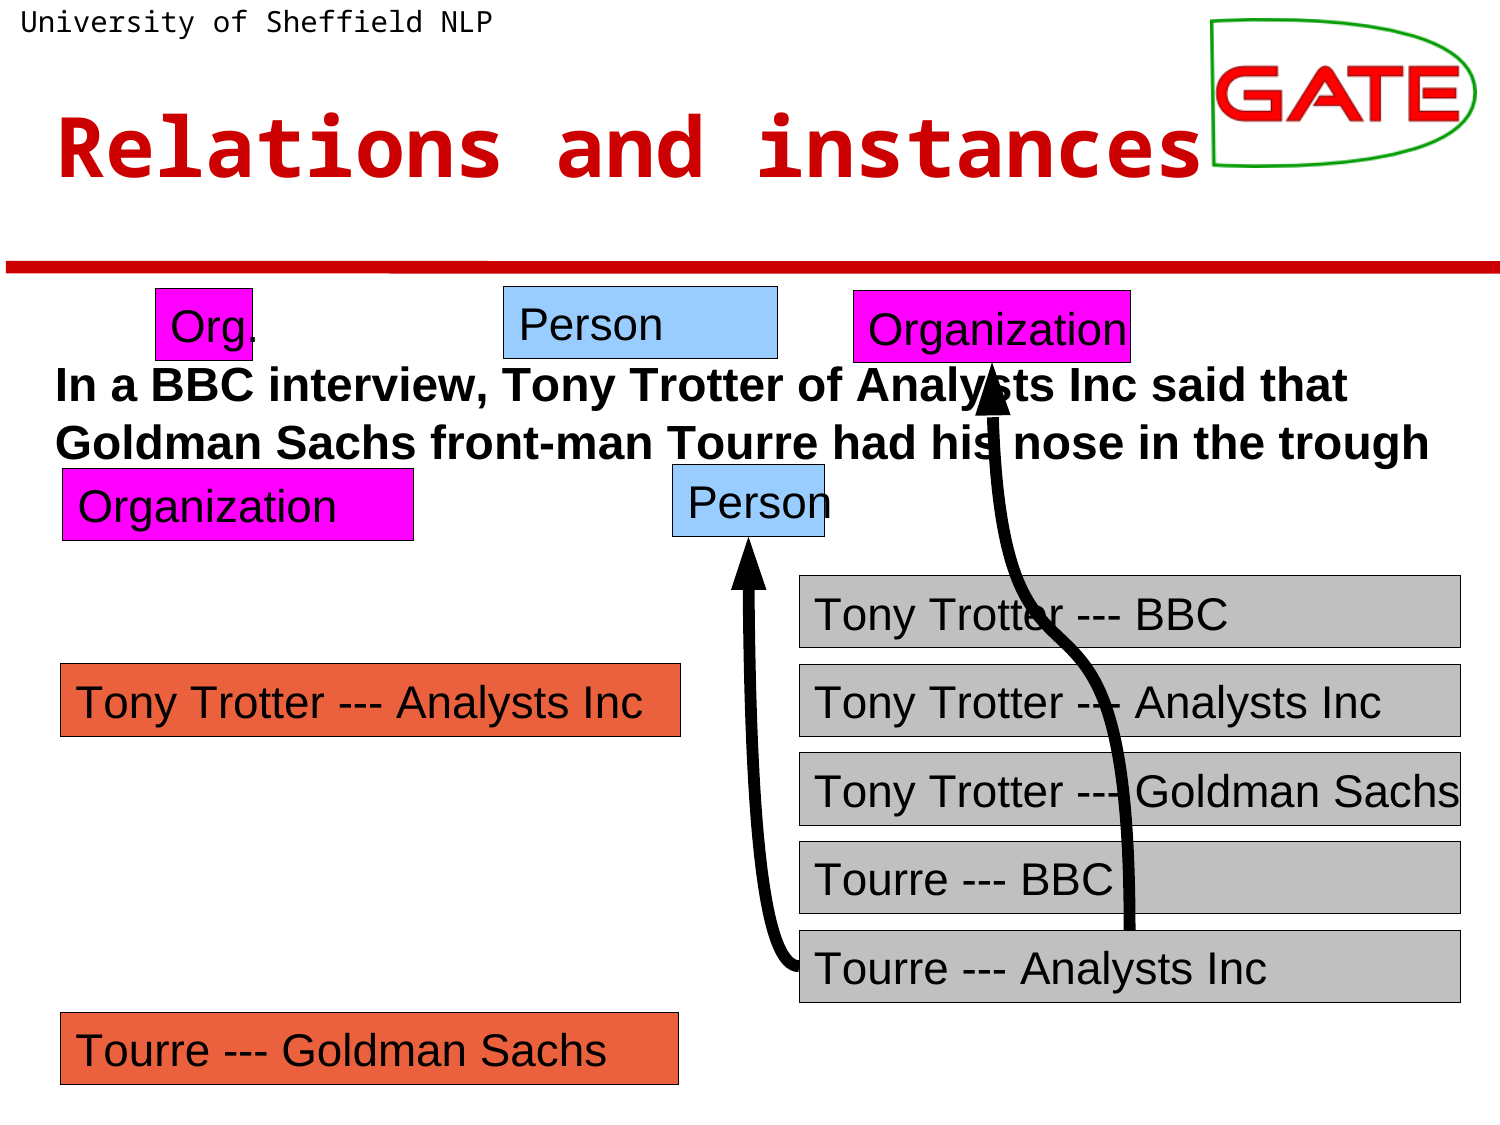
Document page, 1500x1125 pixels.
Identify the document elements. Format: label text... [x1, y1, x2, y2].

text_box Tony Trotter --- Goldman Sachs [1124, 752, 1461, 826]
text_box Tony Trotter --- BBC [1023, 575, 1461, 648]
text_box Tony Trotter --- BBC [799, 575, 1060, 648]
title Relations and instances [41, 37, 1391, 254]
text_box Organization [62, 477, 414, 541]
text_box Org. [155, 288, 253, 346]
text_box Tourre --- BBC [799, 841, 1123, 914]
text_box In a BBC interview, Tony Trotter of Analysts Inc said that Goldman Sachs front-man Tourre had his nose in the trough [40, 346, 1477, 477]
text_box Tourre --- BBC [1134, 841, 1461, 914]
text_box Tony Trotter --- Analysts Inc [1092, 664, 1461, 737]
text_box Tourre --- Analysts Inc [799, 930, 1461, 1003]
text_box Org. [226, 320, 238, 339]
text_box Tony Trotter --- Goldman Sachs [799, 752, 1120, 826]
text_box Tony Trotter --- Analysts Inc [60, 663, 681, 737]
text_box Tourre --- Goldman Sachs [60, 1012, 679, 1085]
text_box Person [503, 286, 778, 346]
text_box Tony Trotter --- Analysts Inc [799, 664, 1108, 737]
text_box Organization [853, 290, 1131, 346]
text_box Person [672, 477, 825, 537]
picture [1210, 18, 1477, 168]
